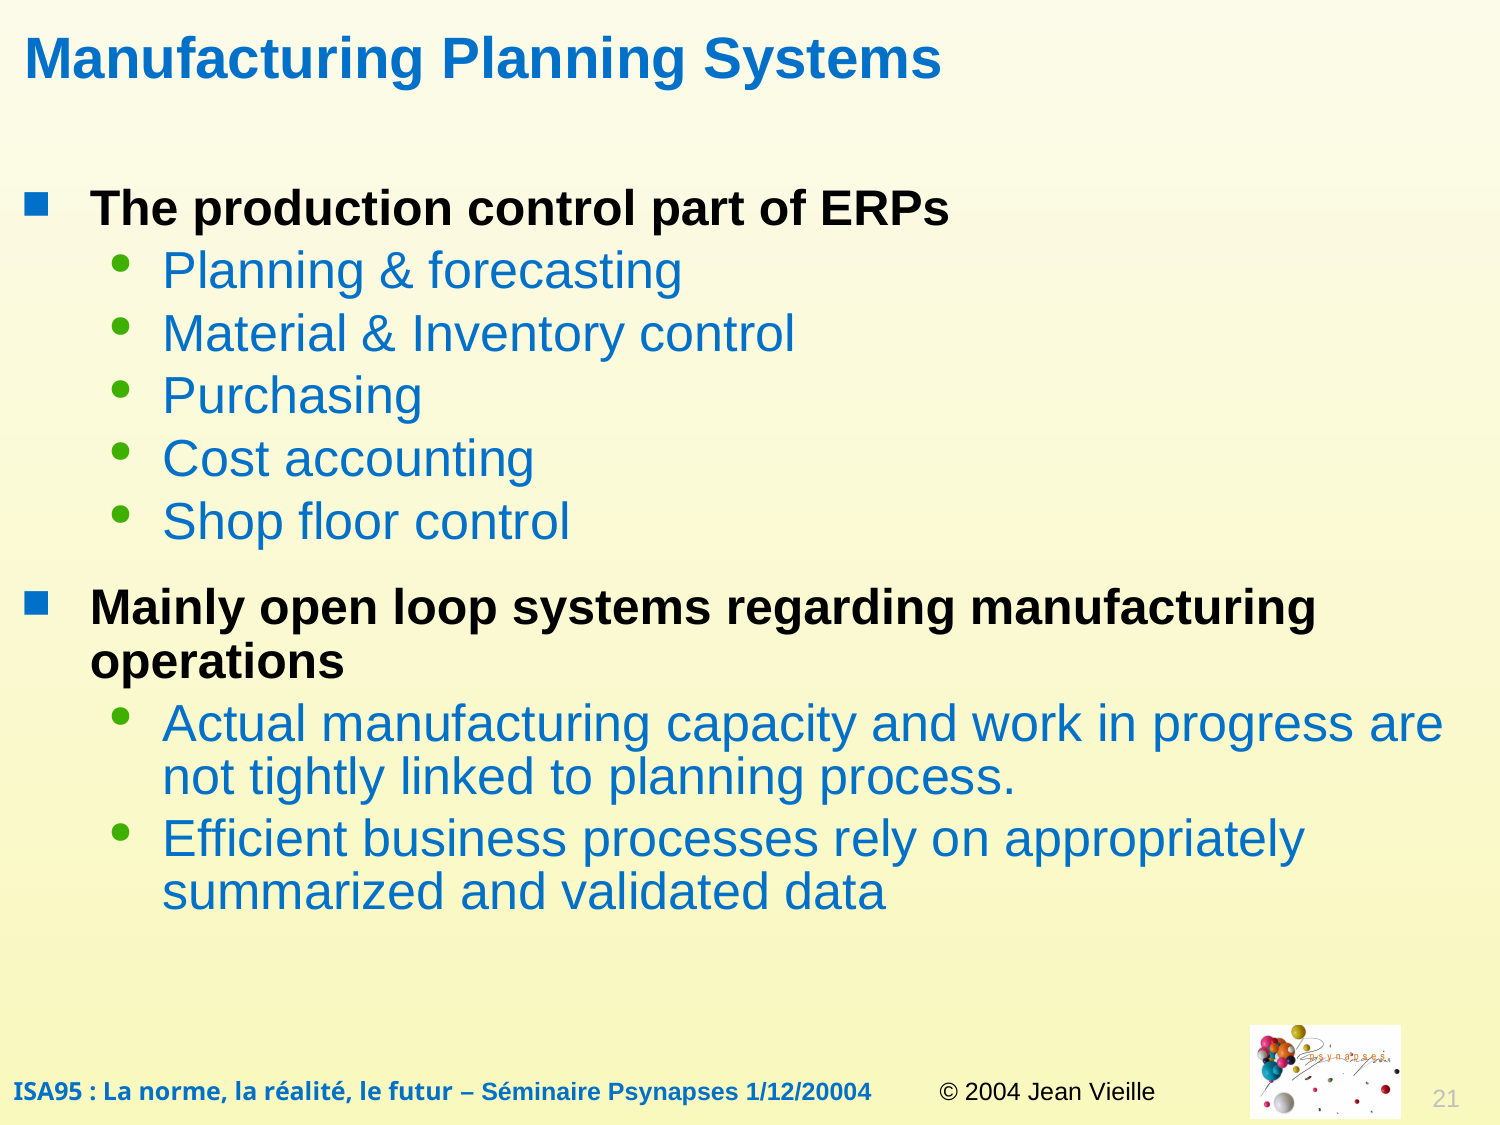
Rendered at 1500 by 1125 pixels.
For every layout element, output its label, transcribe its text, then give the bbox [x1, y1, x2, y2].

title Manufacturing Planning Systems [9, 12, 1476, 151]
picture [1250, 1026, 1401, 1119]
list The production control part of ERPs Planning & forecasting Material & Inventory control Purchasing Cost accounting Shop floor control Mainly open loop systems regarding manufacturing operations Actual manufacturing capacity and work in progress are not tightly linked to planning process. Efficient business processes rely on appropriately summarized and validated data [12, 174, 1476, 1026]
